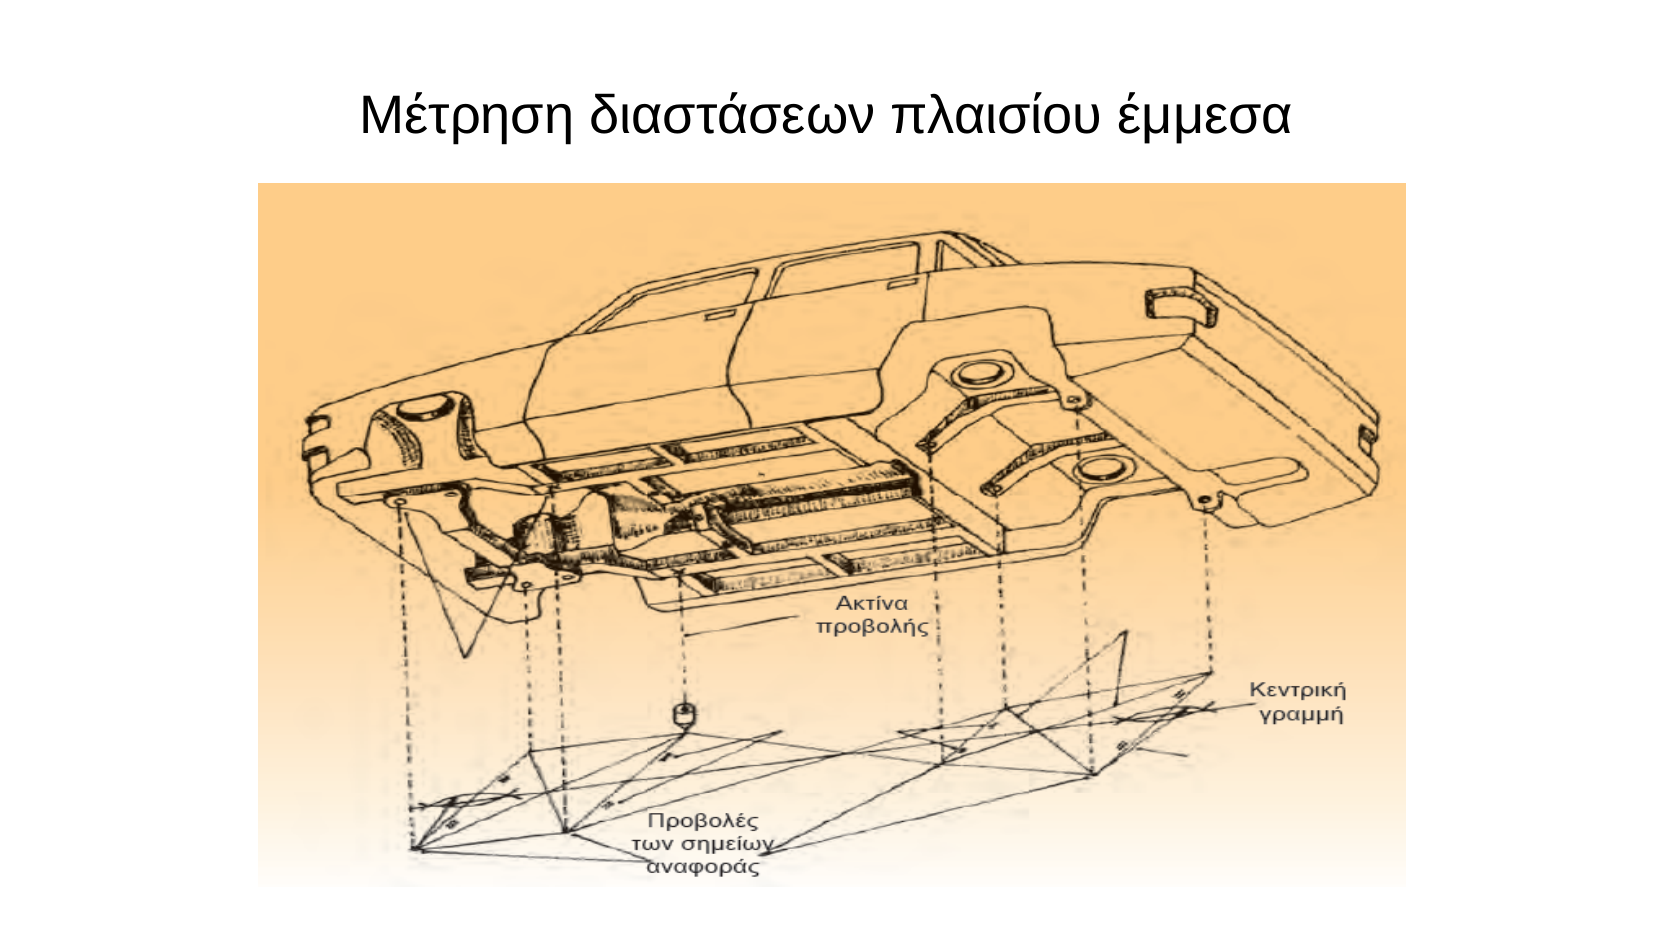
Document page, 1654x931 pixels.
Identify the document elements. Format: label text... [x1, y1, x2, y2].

title Μέτρηση διαστάσεων πλαισίου έμμεσα [82, 37, 1571, 193]
picture [258, 183, 1406, 887]
